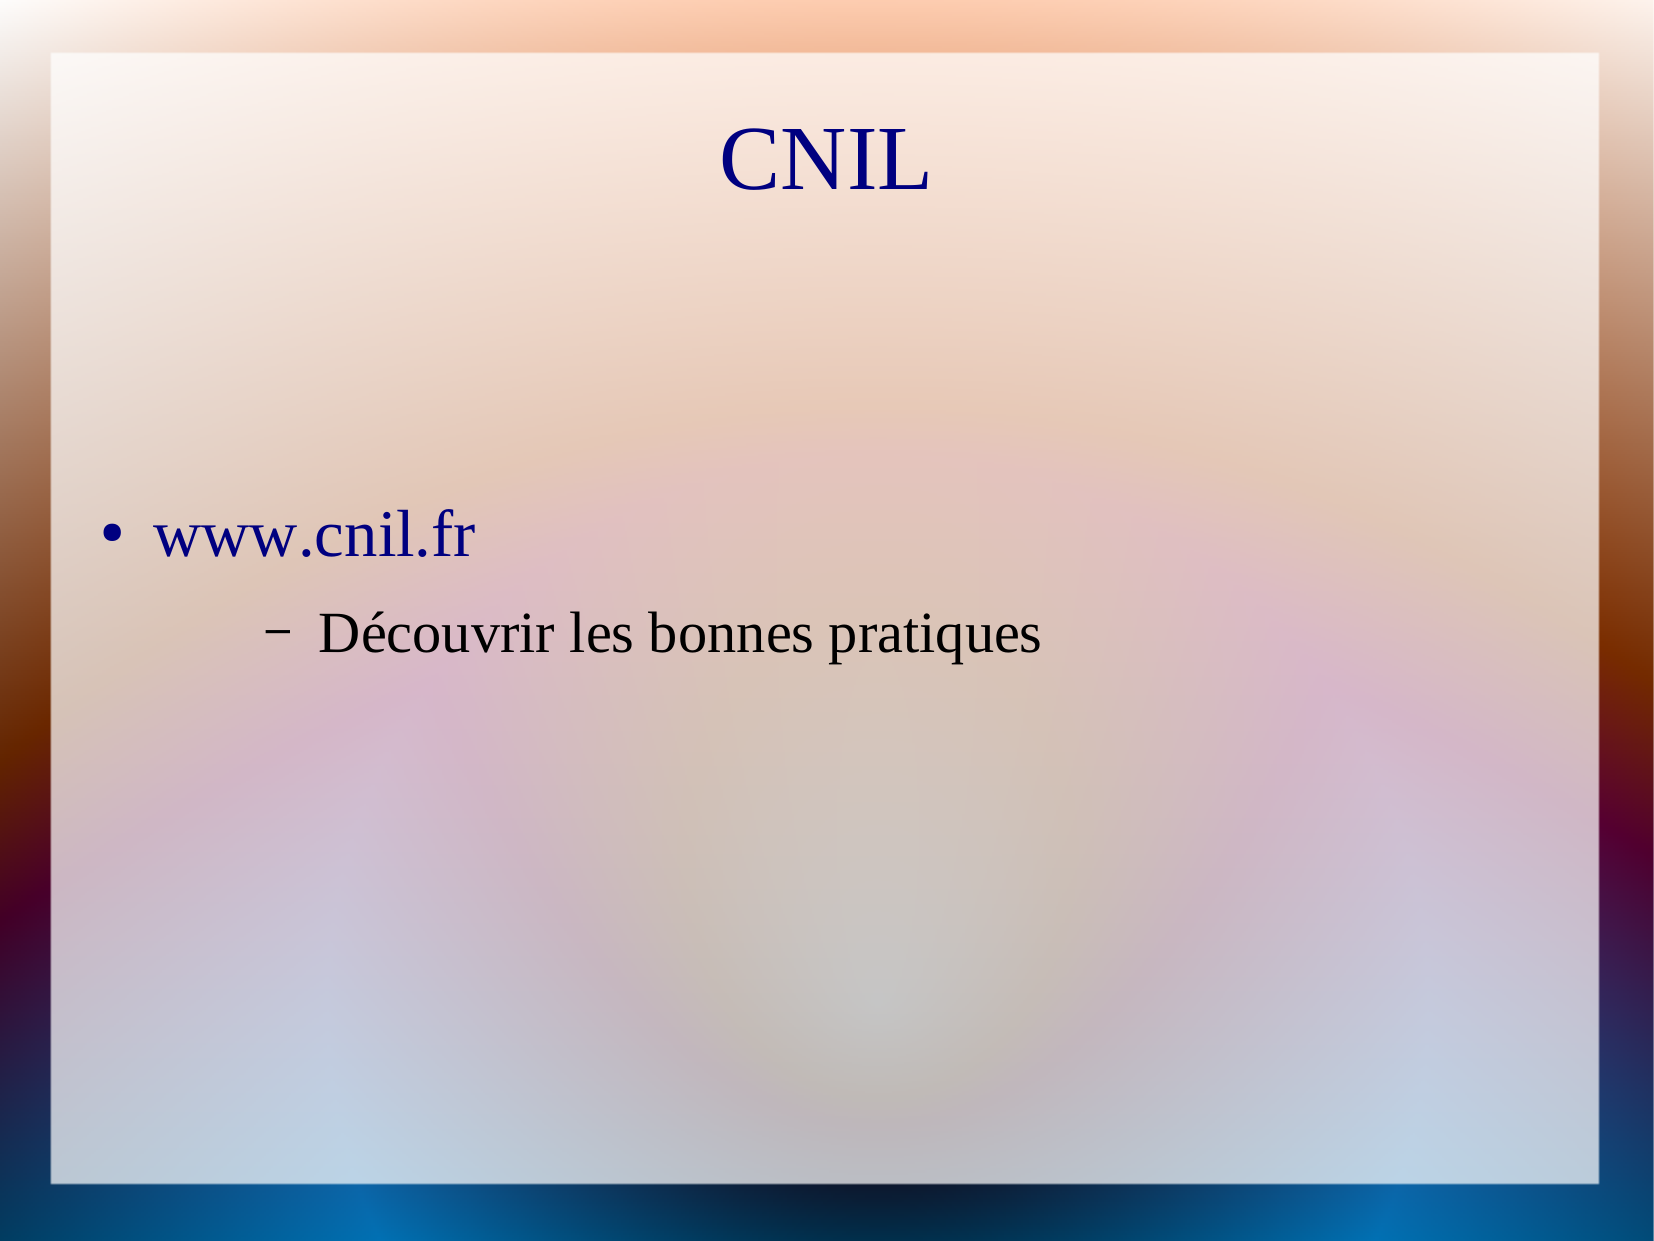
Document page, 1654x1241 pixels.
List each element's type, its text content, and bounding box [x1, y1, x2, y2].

title CNIL [82, 55, 1571, 263]
picture [0, 0, 1654, 1241]
list www.cnil.fr Découvrir les bonnes pratiques [82, 290, 1571, 1034]
